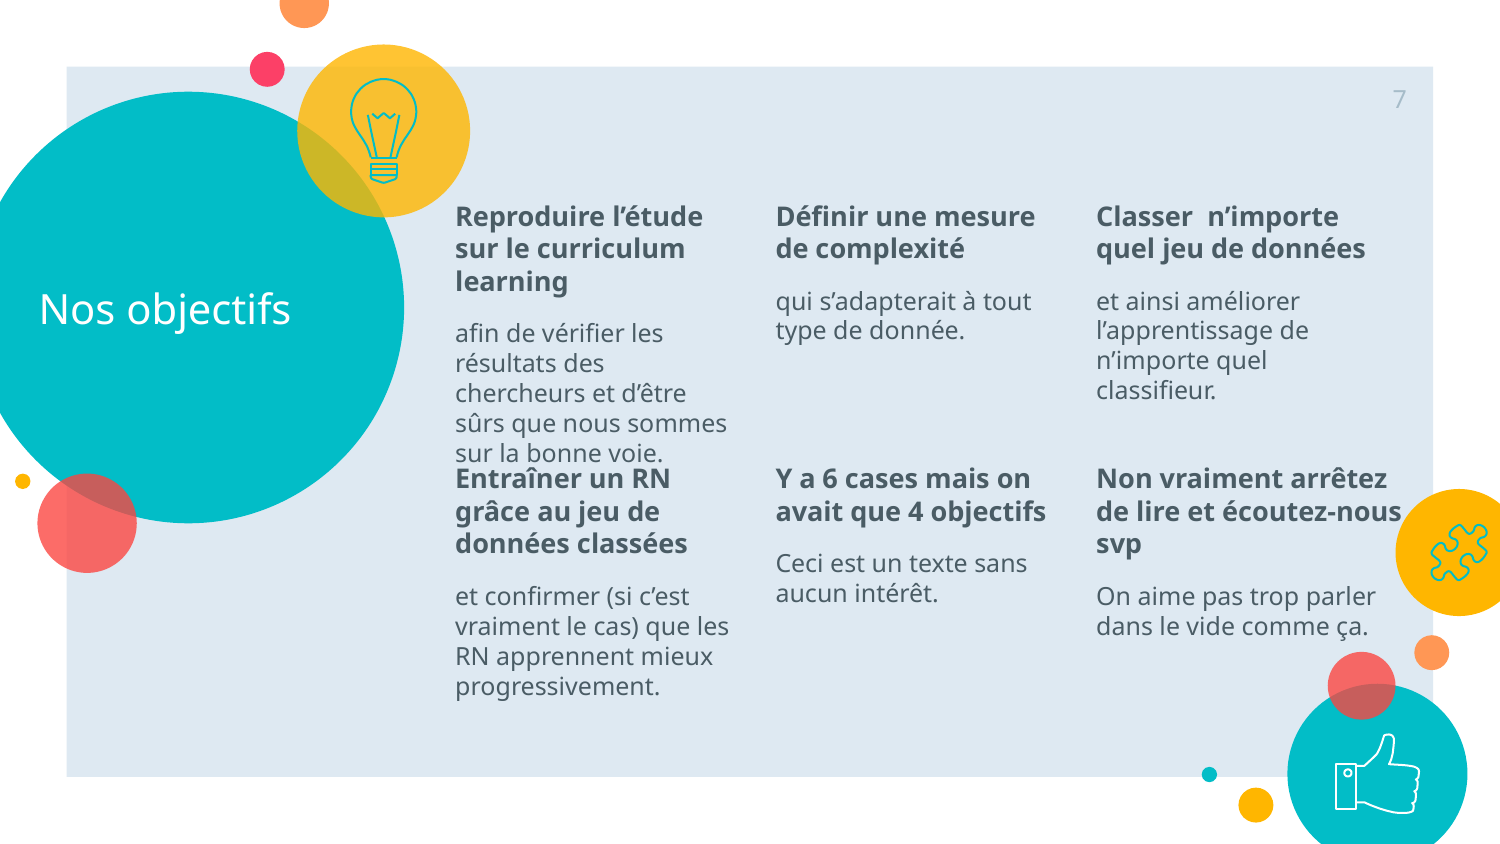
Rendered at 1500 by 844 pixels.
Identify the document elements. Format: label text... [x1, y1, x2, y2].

list Définir une mesure de complexité qui s’adapterait à tout type de donnée. [760, 184, 1066, 446]
slide_number <number> [1331, 68, 1422, 134]
list Classer n’importe quel jeu de données et ainsi améliorer l’apprentissage de n’importe quel classifieur. [1081, 184, 1387, 446]
title Nos objectifs [23, 91, 375, 524]
list Y a 6 cases mais on avait que 4 objectifs Ceci est un texte sans aucun intérêt. [760, 446, 1066, 718]
list Reproduire l’étude sur le curriculum learning afin de vérifier les résultats des chercheurs et d’être sûrs que nous sommes sur la bonne voie. [440, 184, 745, 446]
list Entraîner un RN grâce au jeu de données classées et confirmer (si c’est vraiment le cas) que les RN apprennent mieux progressivement. [440, 446, 760, 718]
list Non vraiment arrêtez de lire et écoutez-nous svp On aime pas trop parler dans le vide comme ça. [1081, 446, 1422, 718]
